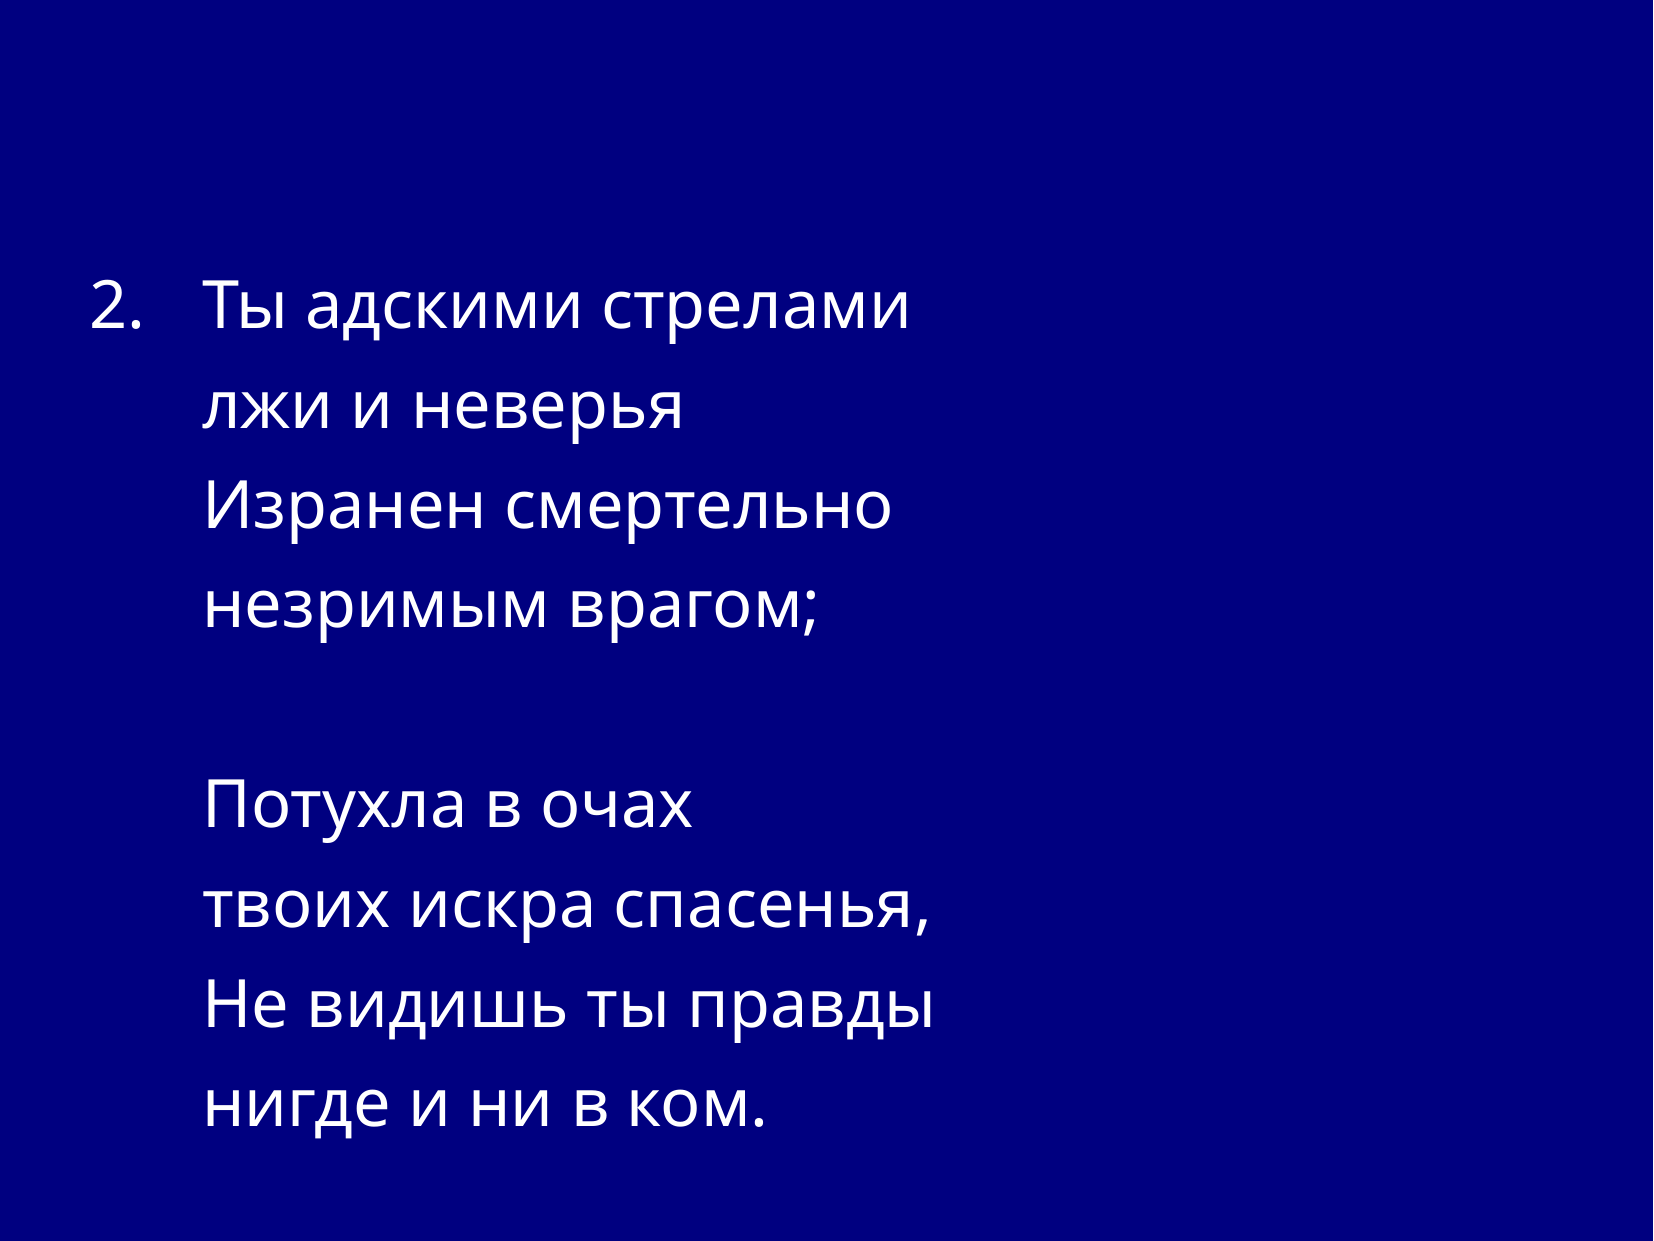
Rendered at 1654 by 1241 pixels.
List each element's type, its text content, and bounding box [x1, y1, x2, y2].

text_box 2. Ты адскими стрелами лжи и неверья Изранен смертельно незримым врагом; Потухла в очах твоих искра спасенья, Не видишь ты правды нигде и ни в ком. [75, 150, 1576, 1163]
